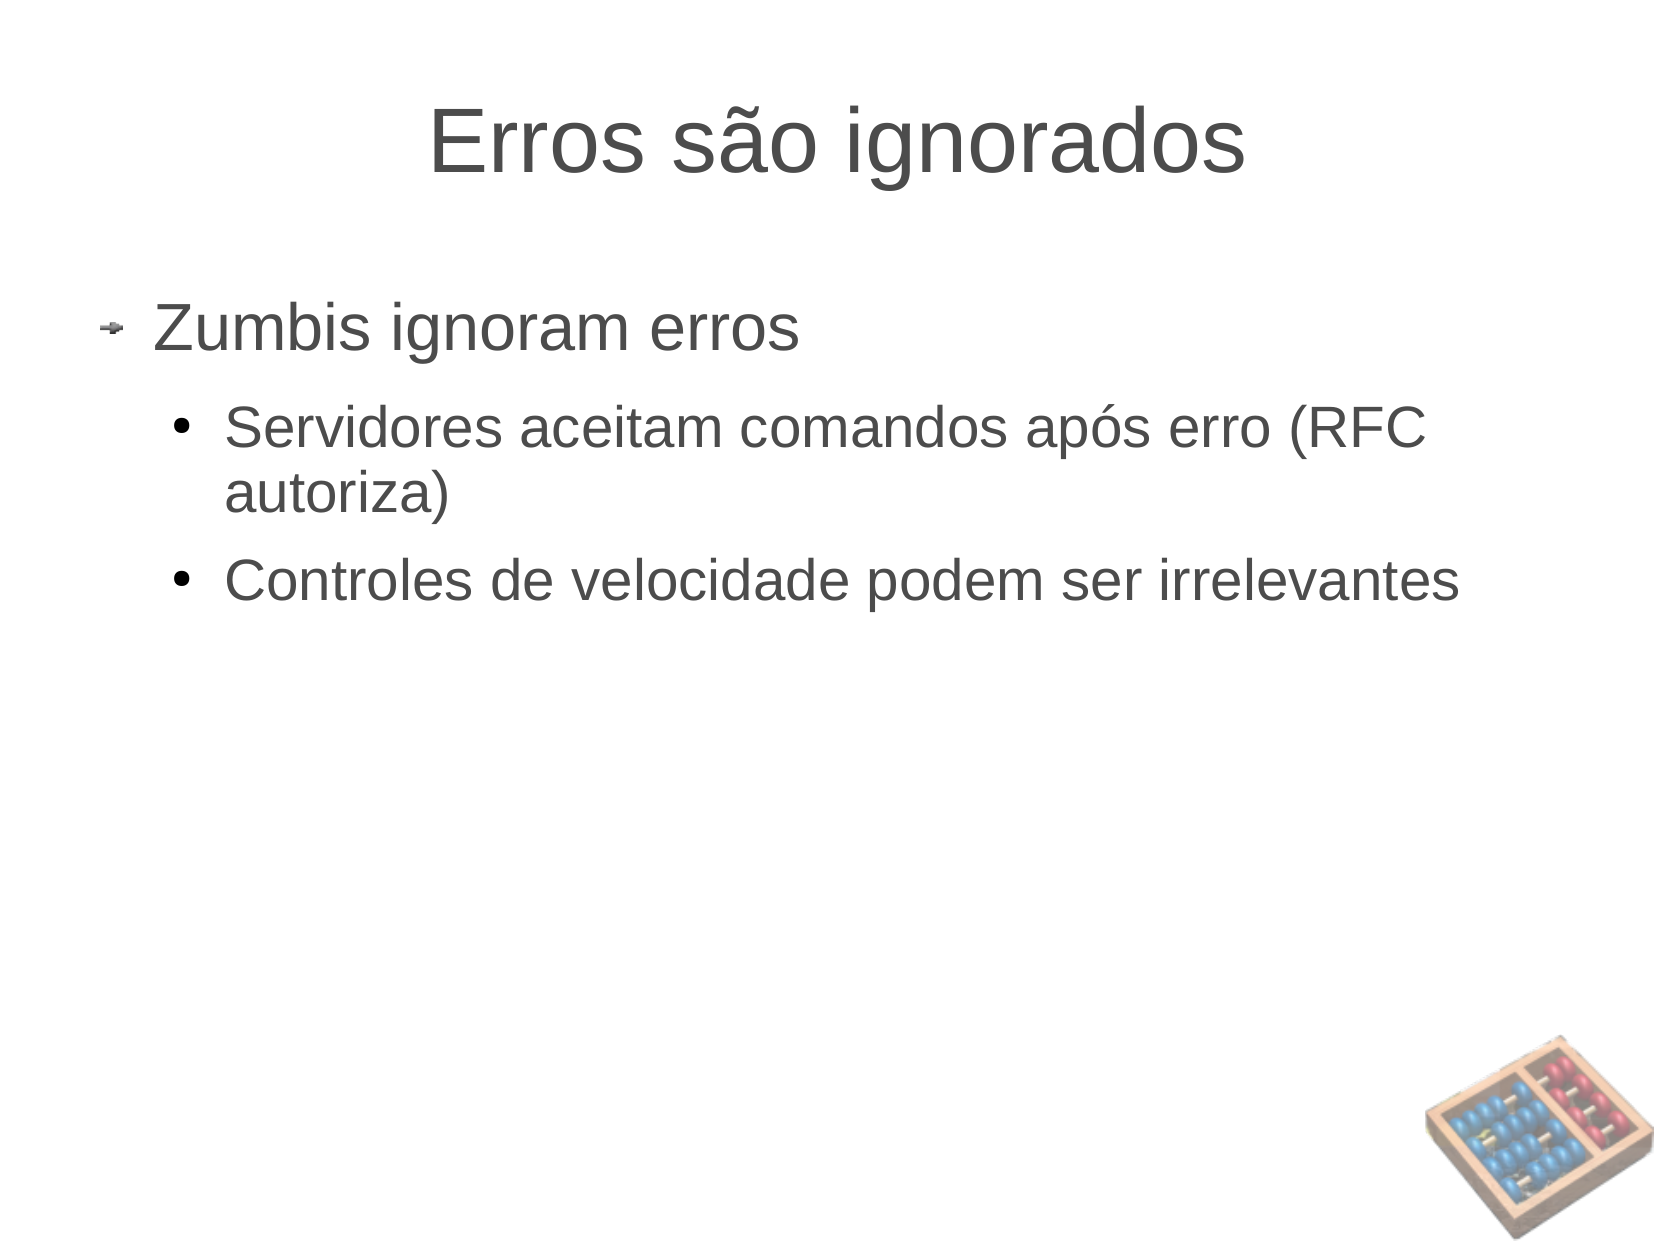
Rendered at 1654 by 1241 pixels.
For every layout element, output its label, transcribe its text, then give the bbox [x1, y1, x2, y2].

list Zumbis ignoram erros Servidores aceitam comandos após erro (RFC autoriza) Controles de velocidade podem ser irrelevantes [82, 290, 1571, 1109]
title Erros são ignorados [75, 44, 1601, 238]
